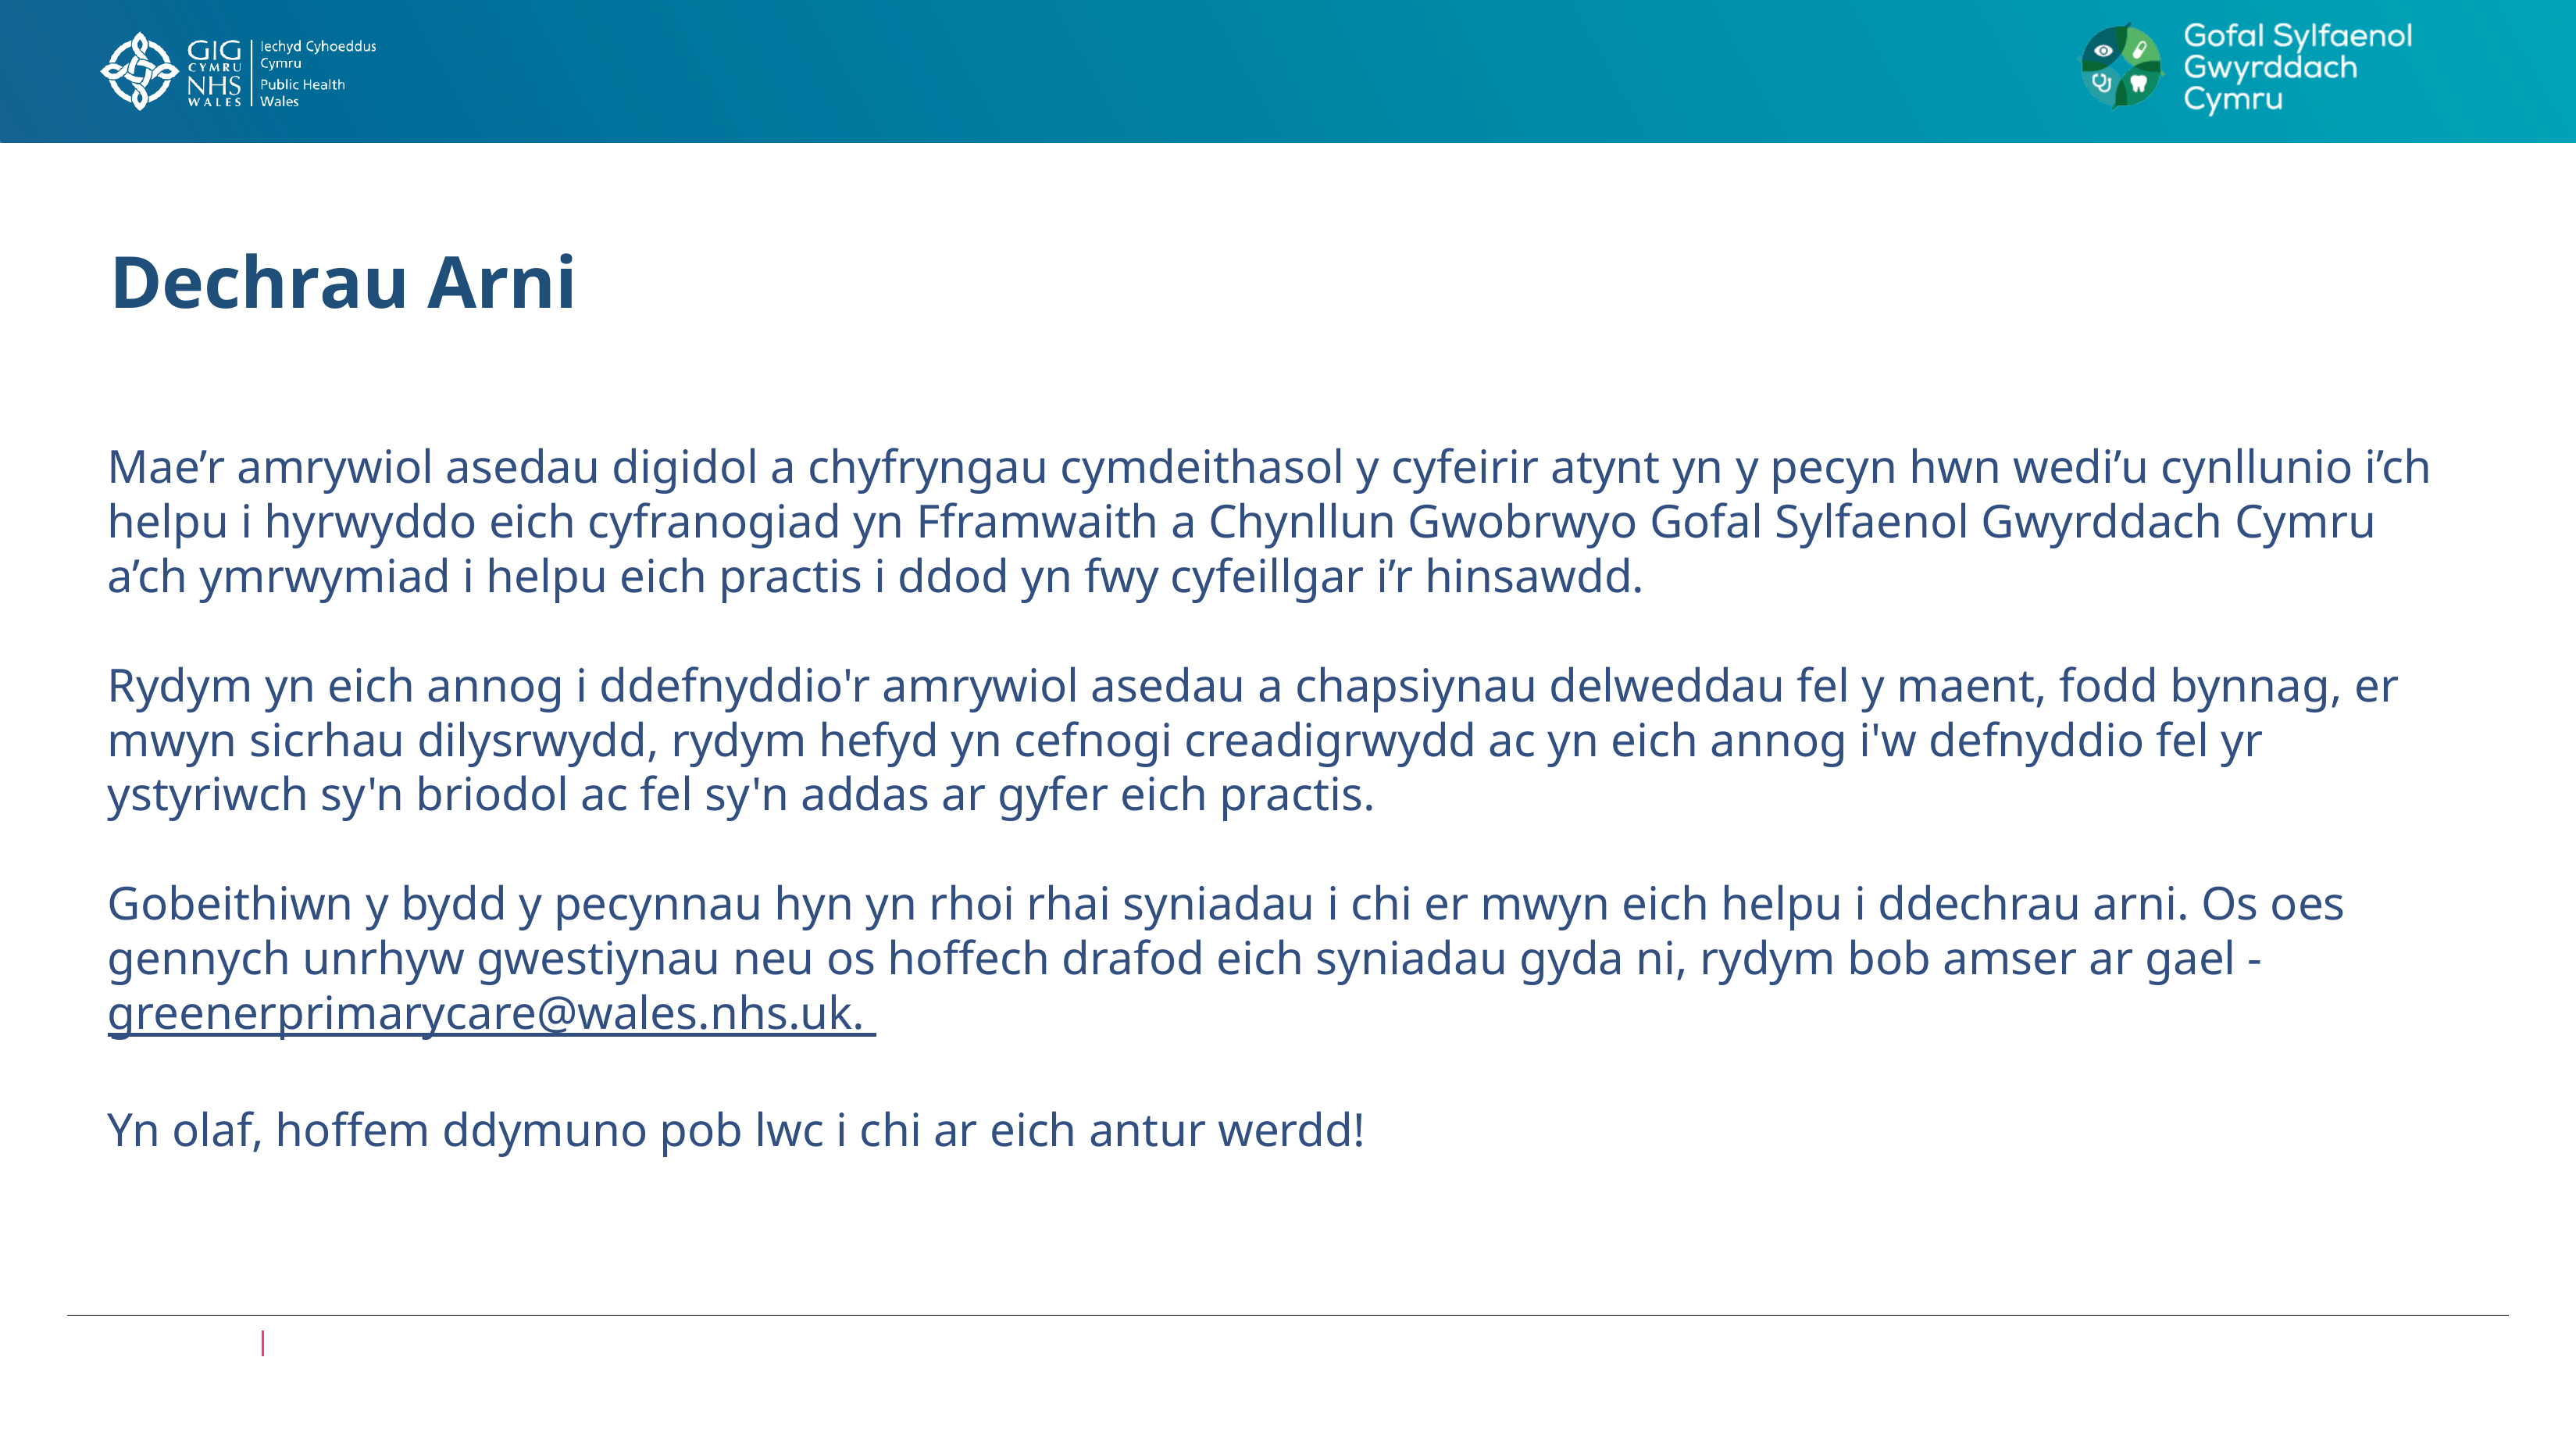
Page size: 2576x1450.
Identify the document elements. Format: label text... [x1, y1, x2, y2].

picture [2028, 0, 2461, 161]
text_box Dechrau Arni [107, 234, 2244, 323]
text_box Mae’r amrywiol asedau digidol a chyfryngau cymdeithasol y cyfeirir atynt yn y pecyn hwn wedi’u cynllunio i’ch helpu i hyrwyddo eich cyfranogiad yn Fframwaith a Chynllun Gwobrwyo Gofal Sylfaenol Gwyrddach Cymru a’ch ymrwymiad i helpu eich practis i ddod yn fwy cyfeillgar i’r hinsawdd. Rydym yn eich annog i ddefnyddio'r amrywiol asedau a chapsiynau delweddau fel y maent, fodd bynnag, er mwyn sicrhau dilysrwydd, rydym hefyd yn cefnogi creadigrwydd ac yn eich annog i'w defnyddio fel yr ystyriwch sy'n briodol ac fel sy'n addas ar gyfer eich practis. Gobeithiwn y bydd y pecynnau hyn yn rhoi rhai syniadau i chi er mwyn eich helpu i ddechrau arni. Os oes gennych unrhyw gwestiynau neu os hoffech drafod eich syniadau gyda ni, rydym bob amser ar gael - greenerprimarycare@wales.nhs.uk. Yn olaf, hoffem ddymuno pob lwc i chi ar eich antur werdd! [107, 435, 2461, 1202]
